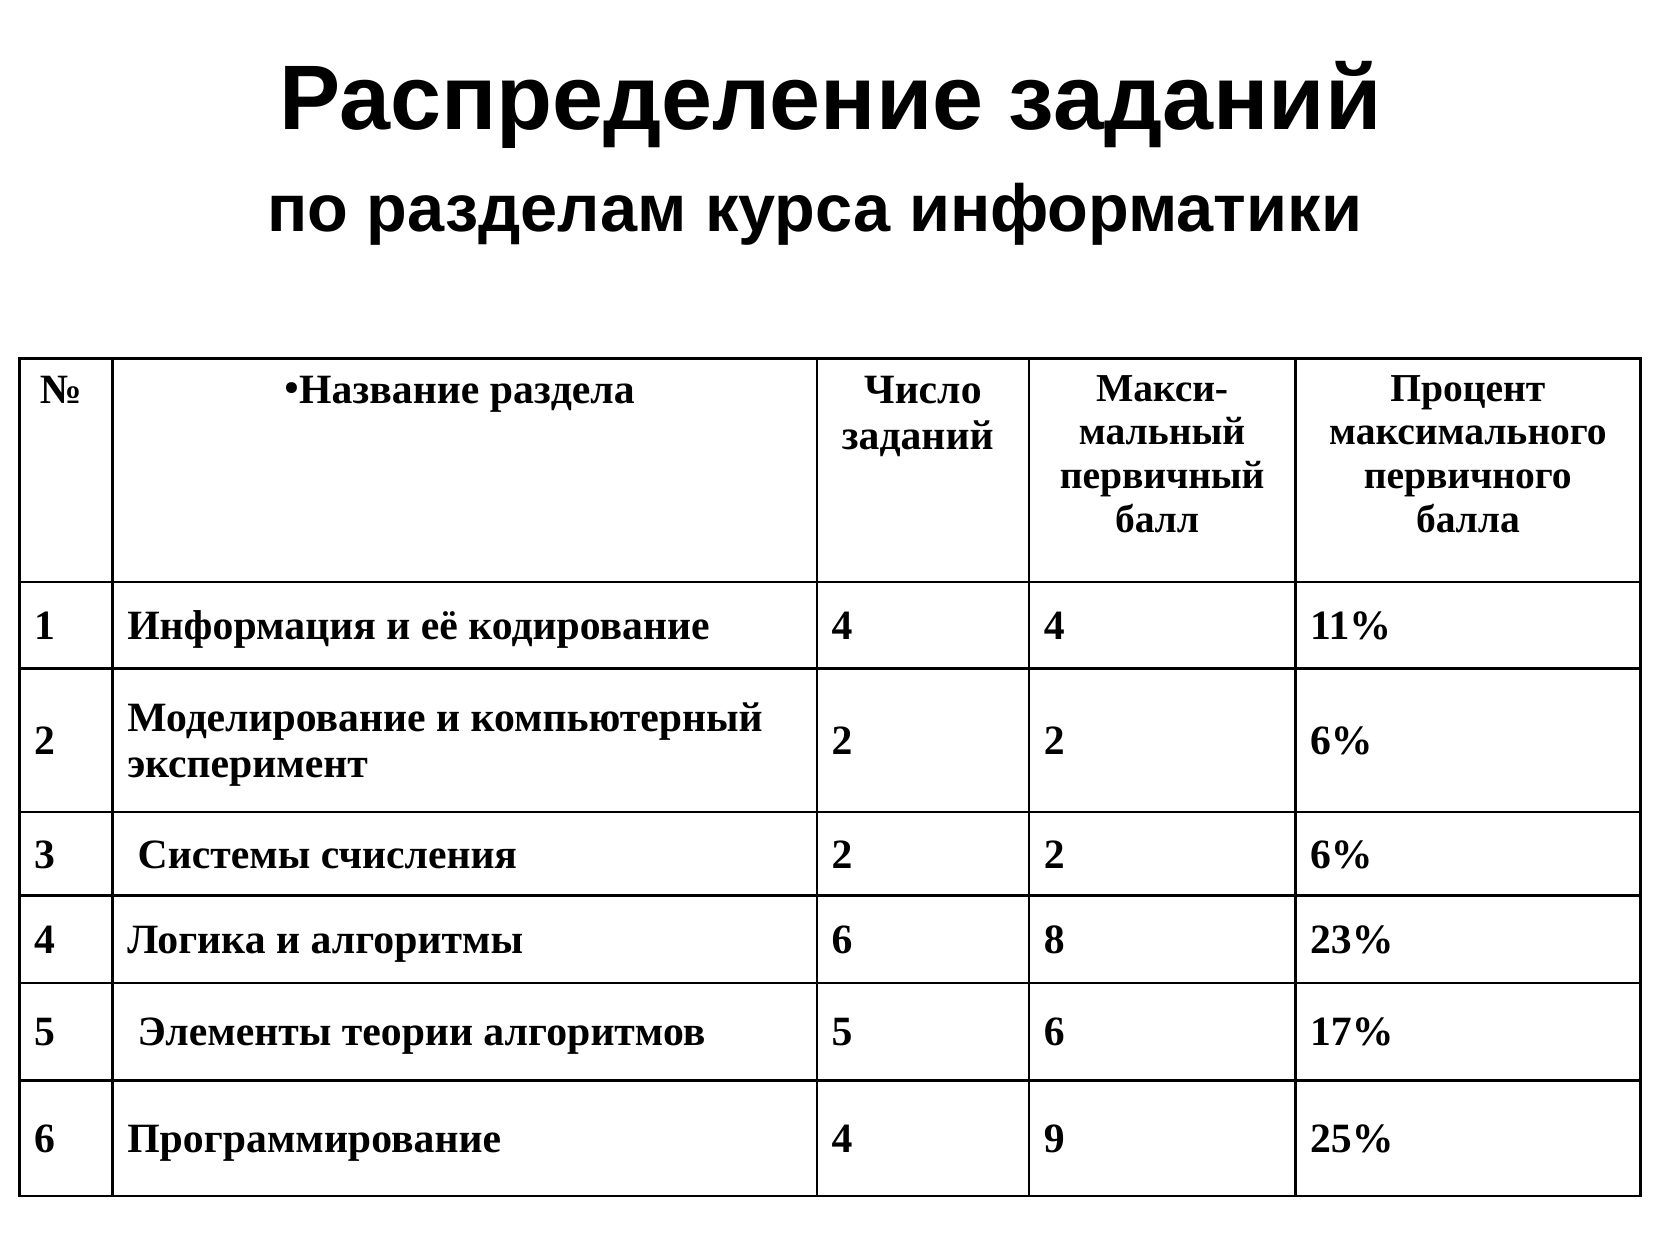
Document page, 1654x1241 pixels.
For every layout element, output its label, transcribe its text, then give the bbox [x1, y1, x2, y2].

table_header Процент максимального первичного балла [1297, 360, 1639, 581]
table_cell Информация и её кодирование [114, 583, 816, 667]
table_cell 11% [1297, 583, 1639, 667]
table_cell Логика и алгоритмы [114, 897, 816, 982]
table_cell 2 [1030, 670, 1294, 811]
table_cell 5 [21, 984, 111, 1079]
table_cell 4 [818, 583, 1028, 667]
table_cell 6 [21, 1082, 111, 1195]
table_cell 2 [1030, 813, 1294, 894]
table_cell 8 [1030, 897, 1294, 982]
table_cell 5 [818, 984, 1028, 1079]
table_cell 6% [1297, 670, 1639, 811]
table_header Число заданий [818, 360, 1028, 581]
table_cell 6 [818, 897, 1028, 982]
table_cell 2 [21, 670, 111, 811]
table_cell 23% [1297, 897, 1639, 982]
table_header Макси-мальный первичный балл [1030, 360, 1294, 581]
table_cell 9 [1030, 1082, 1294, 1195]
table_cell Моделирование и компьютерный эксперимент [114, 670, 816, 811]
table_cell 3 [21, 813, 111, 894]
title Распределение заданий по разделам курса информатики [82, 13, 1571, 357]
table_cell 4 [1030, 583, 1294, 667]
table_cell 4 [21, 897, 111, 982]
table_cell Программирование [114, 1082, 816, 1195]
table_cell 1 [21, 583, 111, 667]
table_cell 2 [818, 670, 1028, 811]
table_cell Элементы теории алгоритмов [114, 984, 816, 1079]
table_cell 6 [1030, 984, 1294, 1079]
table_header № [21, 360, 111, 581]
table_cell 4 [818, 1082, 1028, 1195]
table_cell 6% [1297, 813, 1639, 894]
table_cell 2 [818, 813, 1028, 894]
table_cell 25% [1297, 1082, 1639, 1195]
table_cell Системы счисления [114, 813, 816, 894]
table_cell 17% [1297, 984, 1639, 1079]
table_header Название раздела [114, 360, 816, 581]
